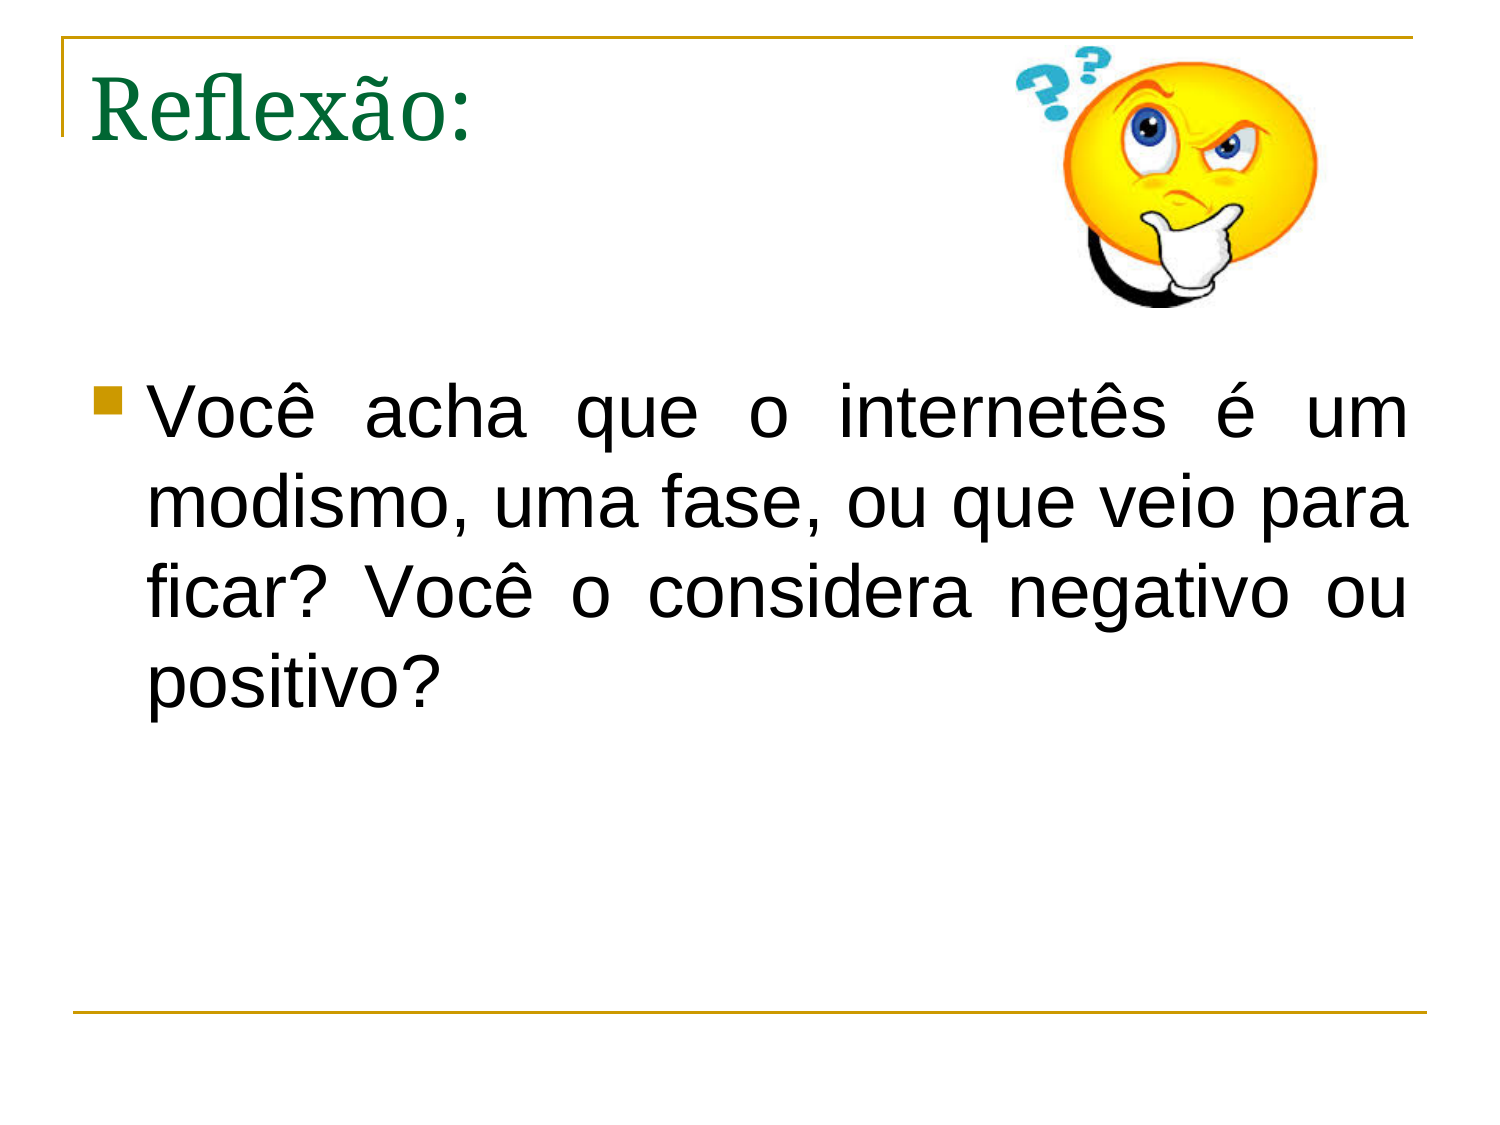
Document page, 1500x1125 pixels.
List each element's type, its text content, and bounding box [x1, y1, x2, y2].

picture [1015, 45, 1483, 309]
list Você acha que o internetês é um modismo, uma fase, ou que veio para ficar? Você o considera negativo ou positivo? [75, 354, 1426, 1006]
title Reflexão: [75, 45, 1015, 233]
